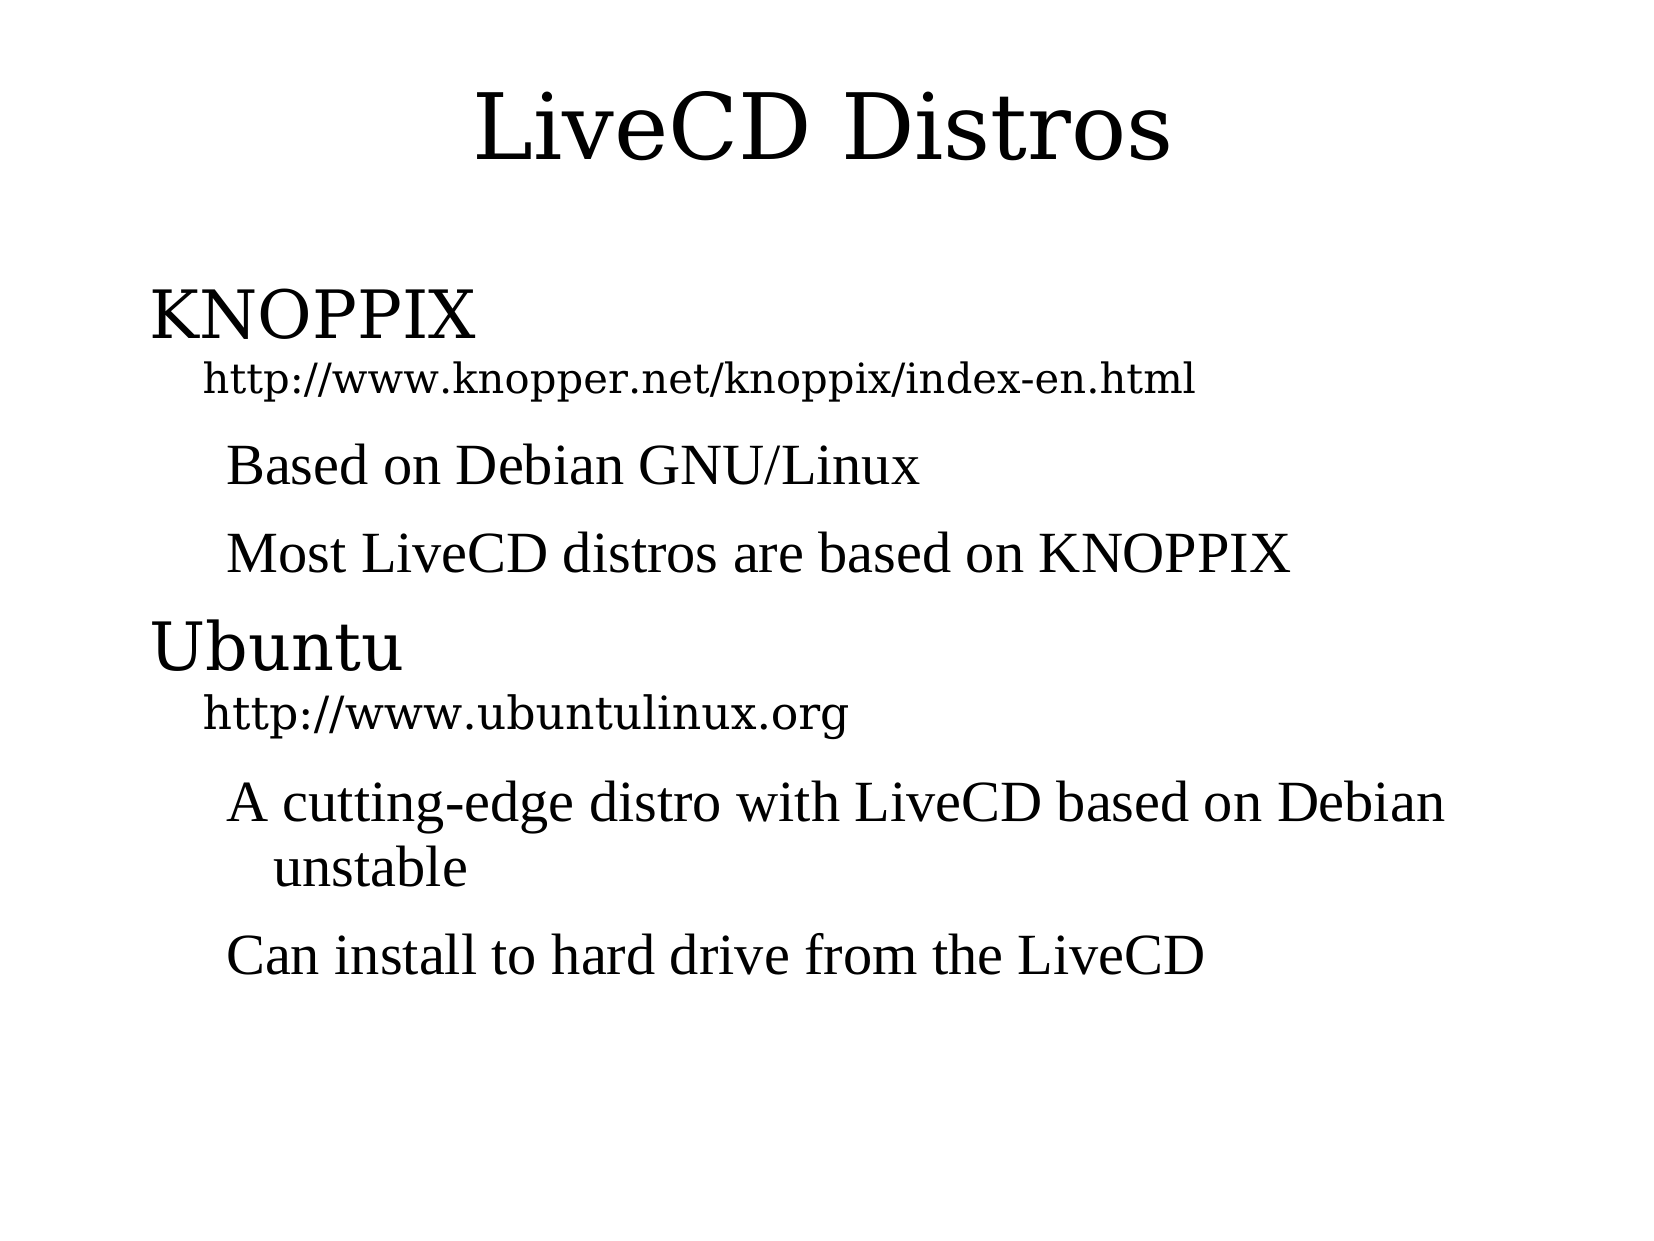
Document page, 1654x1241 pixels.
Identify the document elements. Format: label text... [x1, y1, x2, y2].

list KNOPPIX http://www.knopper.net/knoppix/index-en.html Based on Debian GNU/Linux Most LiveCD distros are based on KNOPPIX Ubuntu http://www.ubuntulinux.org A cutting-edge distro with LiveCD based on Debian unstable Can install to hard drive from the LiveCD [131, 276, 1544, 1097]
title LiveCD Distros [117, 24, 1530, 232]
